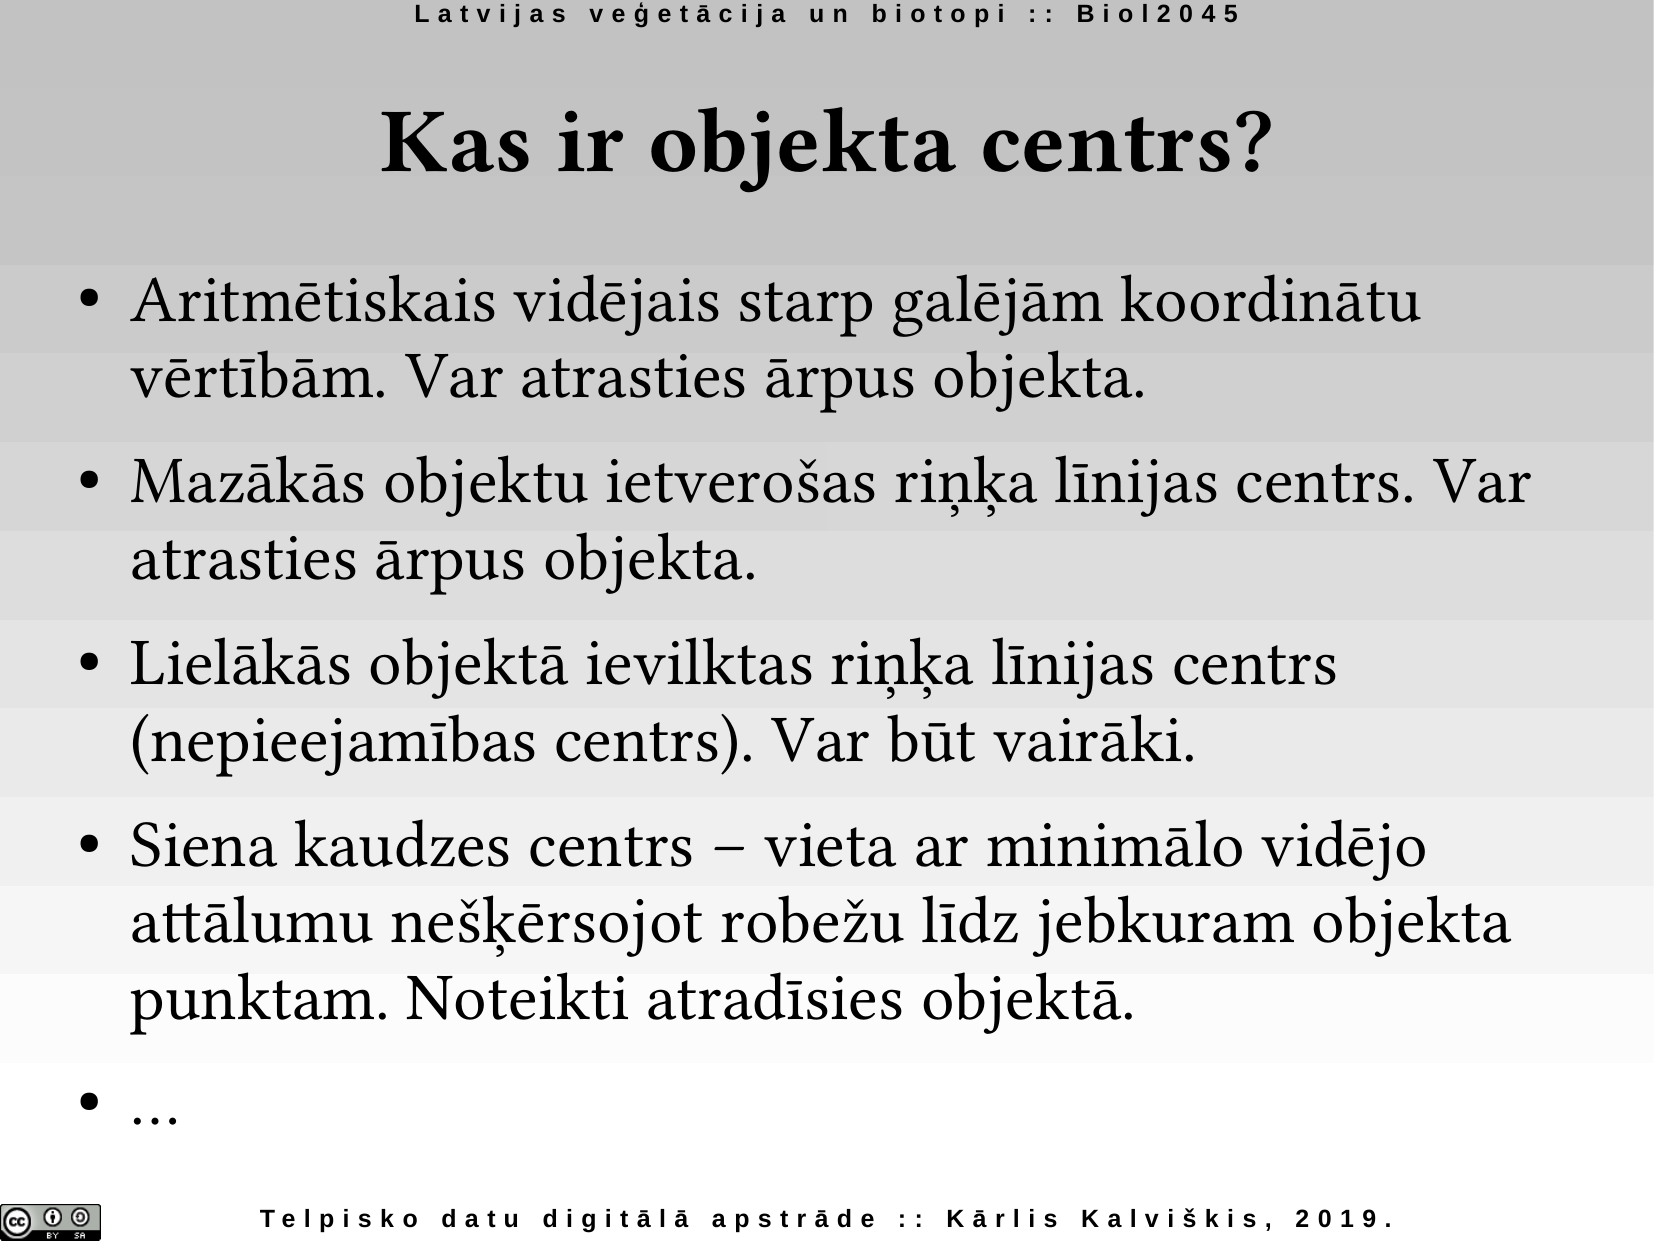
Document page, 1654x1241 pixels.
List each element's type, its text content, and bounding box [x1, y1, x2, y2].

title Kas ir objekta centrs? [59, 37, 1596, 246]
list Aritmētiskais vidējais starp galējām koordinātu vērtībām. Var atrasties ārpus objekta. Mazākās objektu ietverošas riņķa līnijas centrs. Var atrasties ārpus objekta. Lielākās objektā ievilktas riņķa līnijas centrs (nepieejamības centrs). Var būt vairāki. Siena kaudzes centrs – vieta ar minimālo vidējo attālumu nešķērsojot robežu līdz jebkuram objekta punktam. Noteikti atradīsies objektā. ... [59, 261, 1596, 1137]
picture [0, 0, 1654, 1241]
